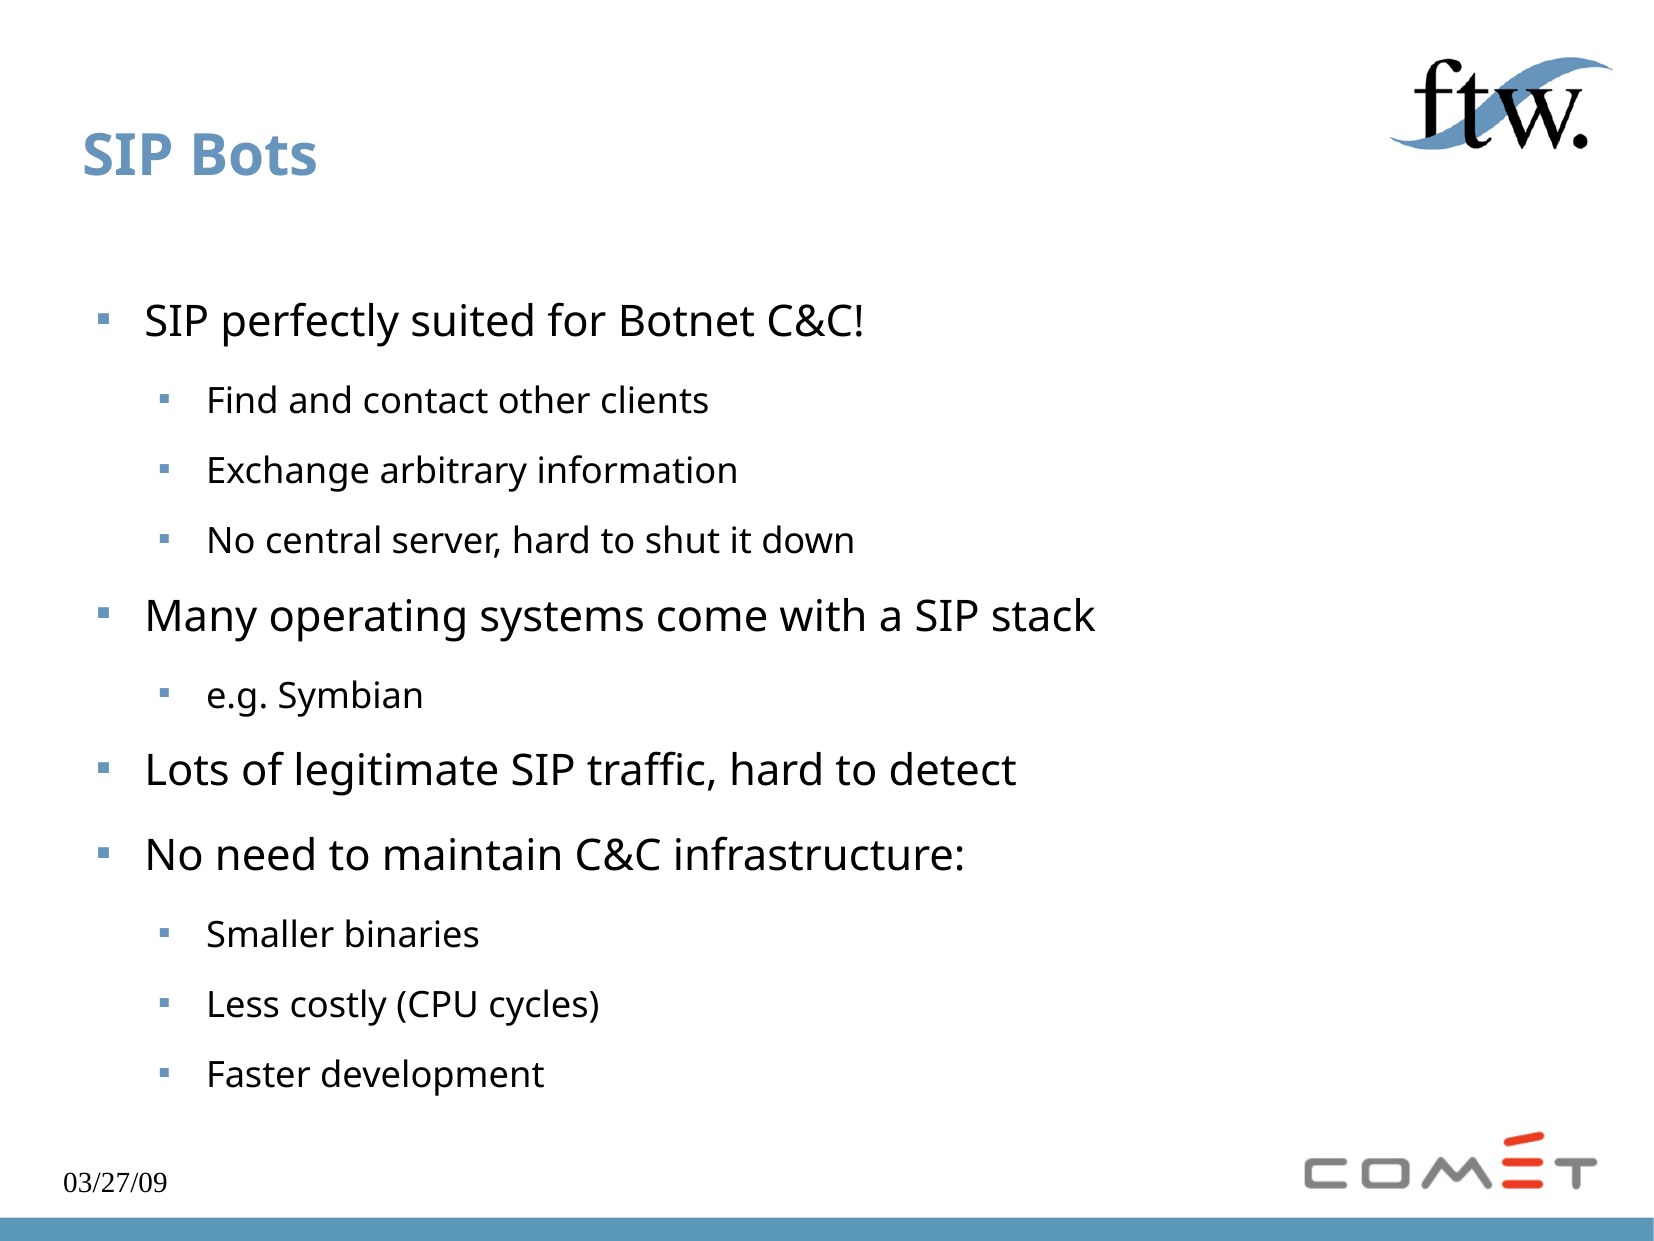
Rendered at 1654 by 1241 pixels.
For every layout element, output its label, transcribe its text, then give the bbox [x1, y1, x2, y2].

picture [1292, 1120, 1612, 1212]
list SIP perfectly suited for Botnet C&C! Find and contact other clients Exchange arbitrary information No central server, hard to shut it down Many operating systems come with a SIP stack e.g. Symbian Lots of legitimate SIP traffic, hard to detect No need to maintain C&C infrastructure: Smaller binaries Less costly (CPU cycles) Faster development [82, 290, 1571, 1109]
title SIP Bots [82, 49, 1351, 257]
picture [1387, 56, 1613, 150]
